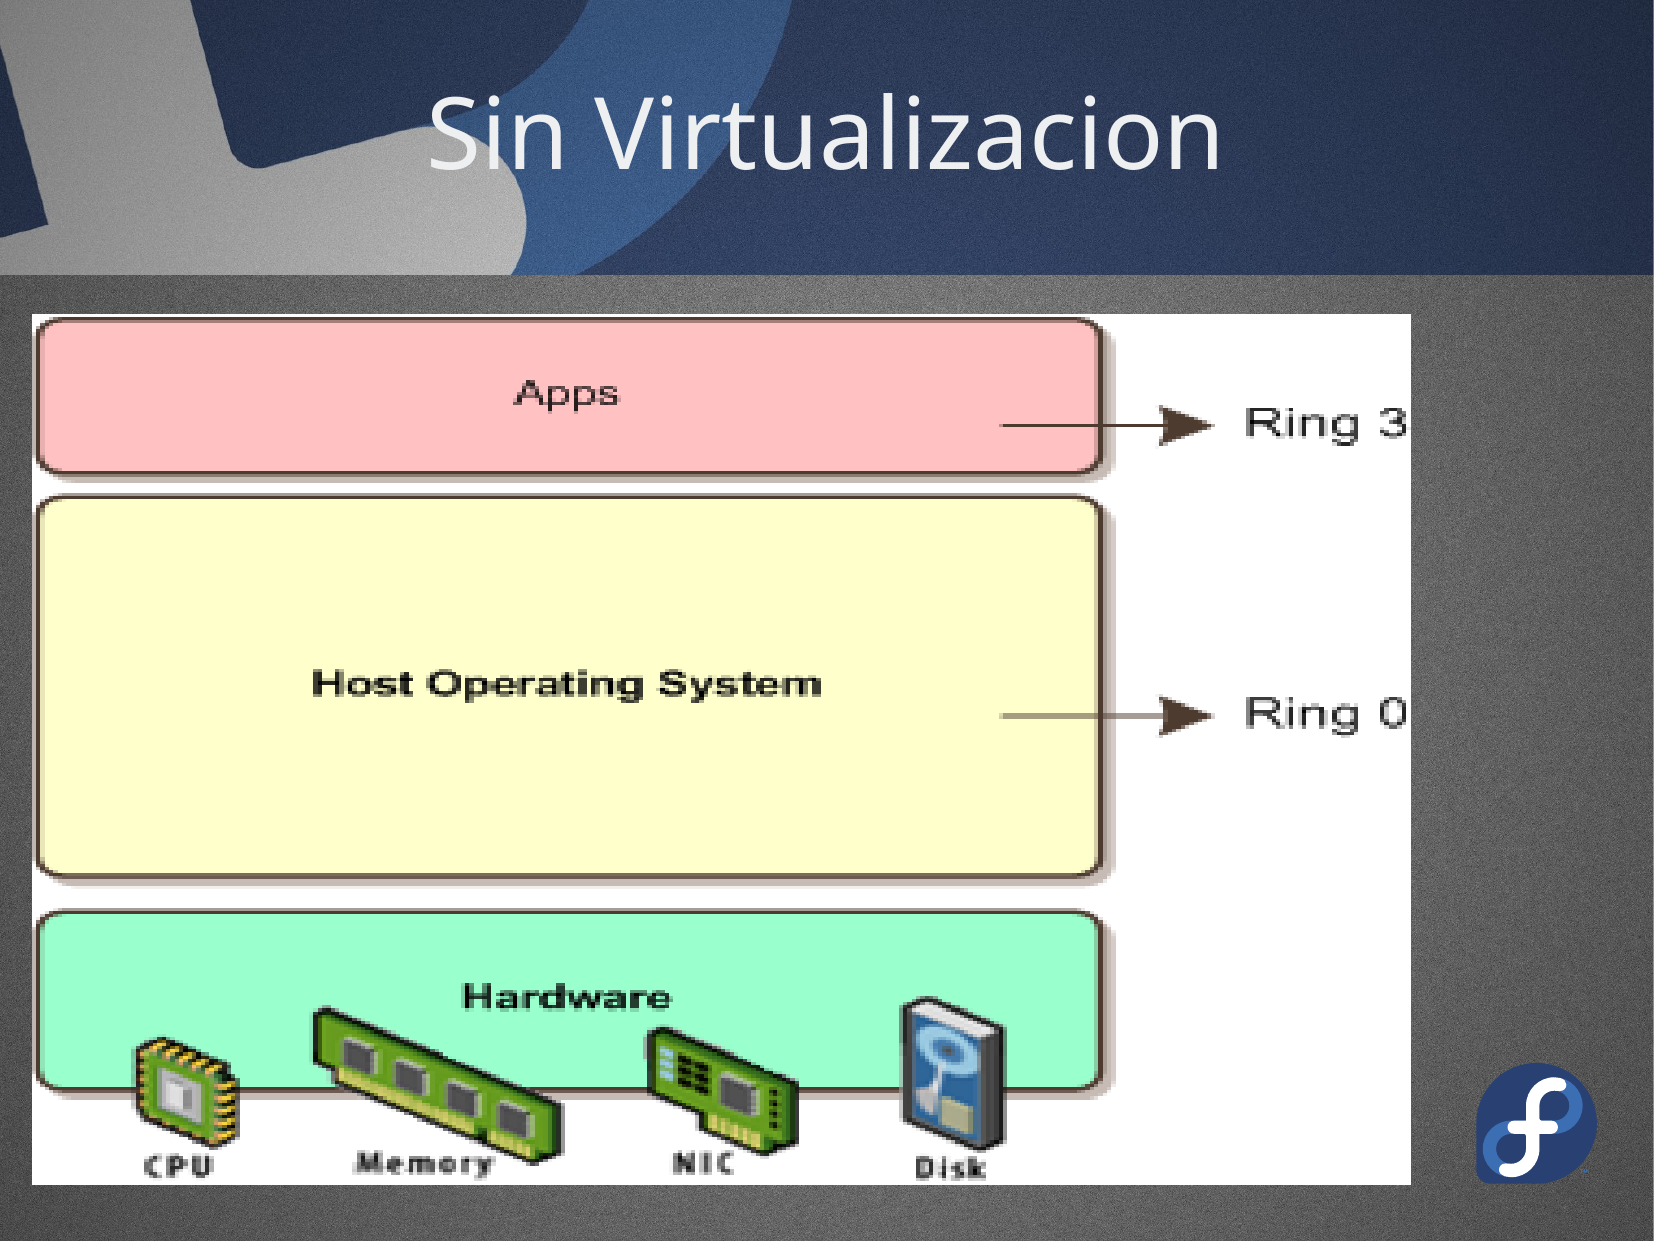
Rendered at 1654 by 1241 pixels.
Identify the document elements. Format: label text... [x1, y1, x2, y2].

picture [0, 0, 1654, 1241]
text_box Sin Virtualizacion [88, 29, 1565, 237]
